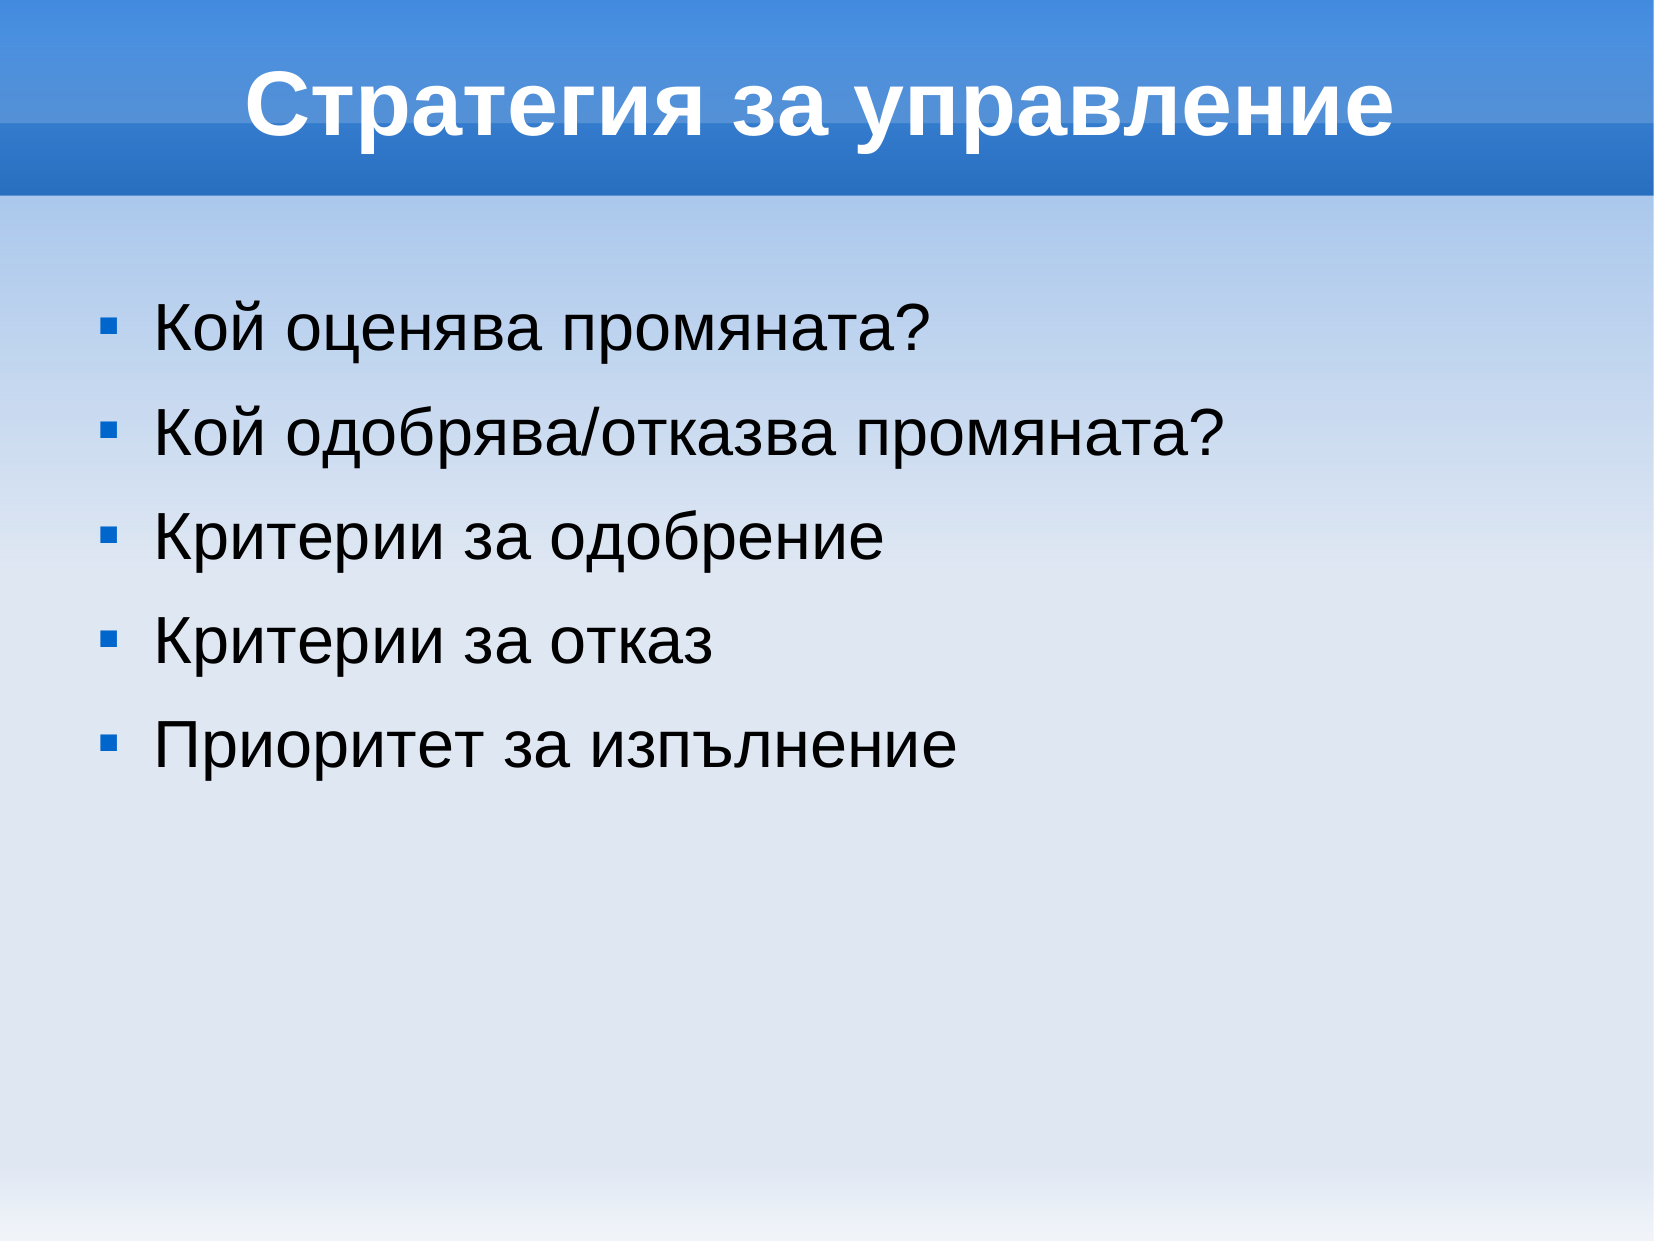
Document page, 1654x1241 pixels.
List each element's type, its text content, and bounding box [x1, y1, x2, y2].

list Кой оценява промяната? Кой одобрява/отказва промяната? Критерии за одобрение Критерии за отказ Приоритет за изпълнение [82, 290, 1571, 1109]
title Стратегия за управление [76, 0, 1565, 208]
picture [0, 0, 1654, 1241]
